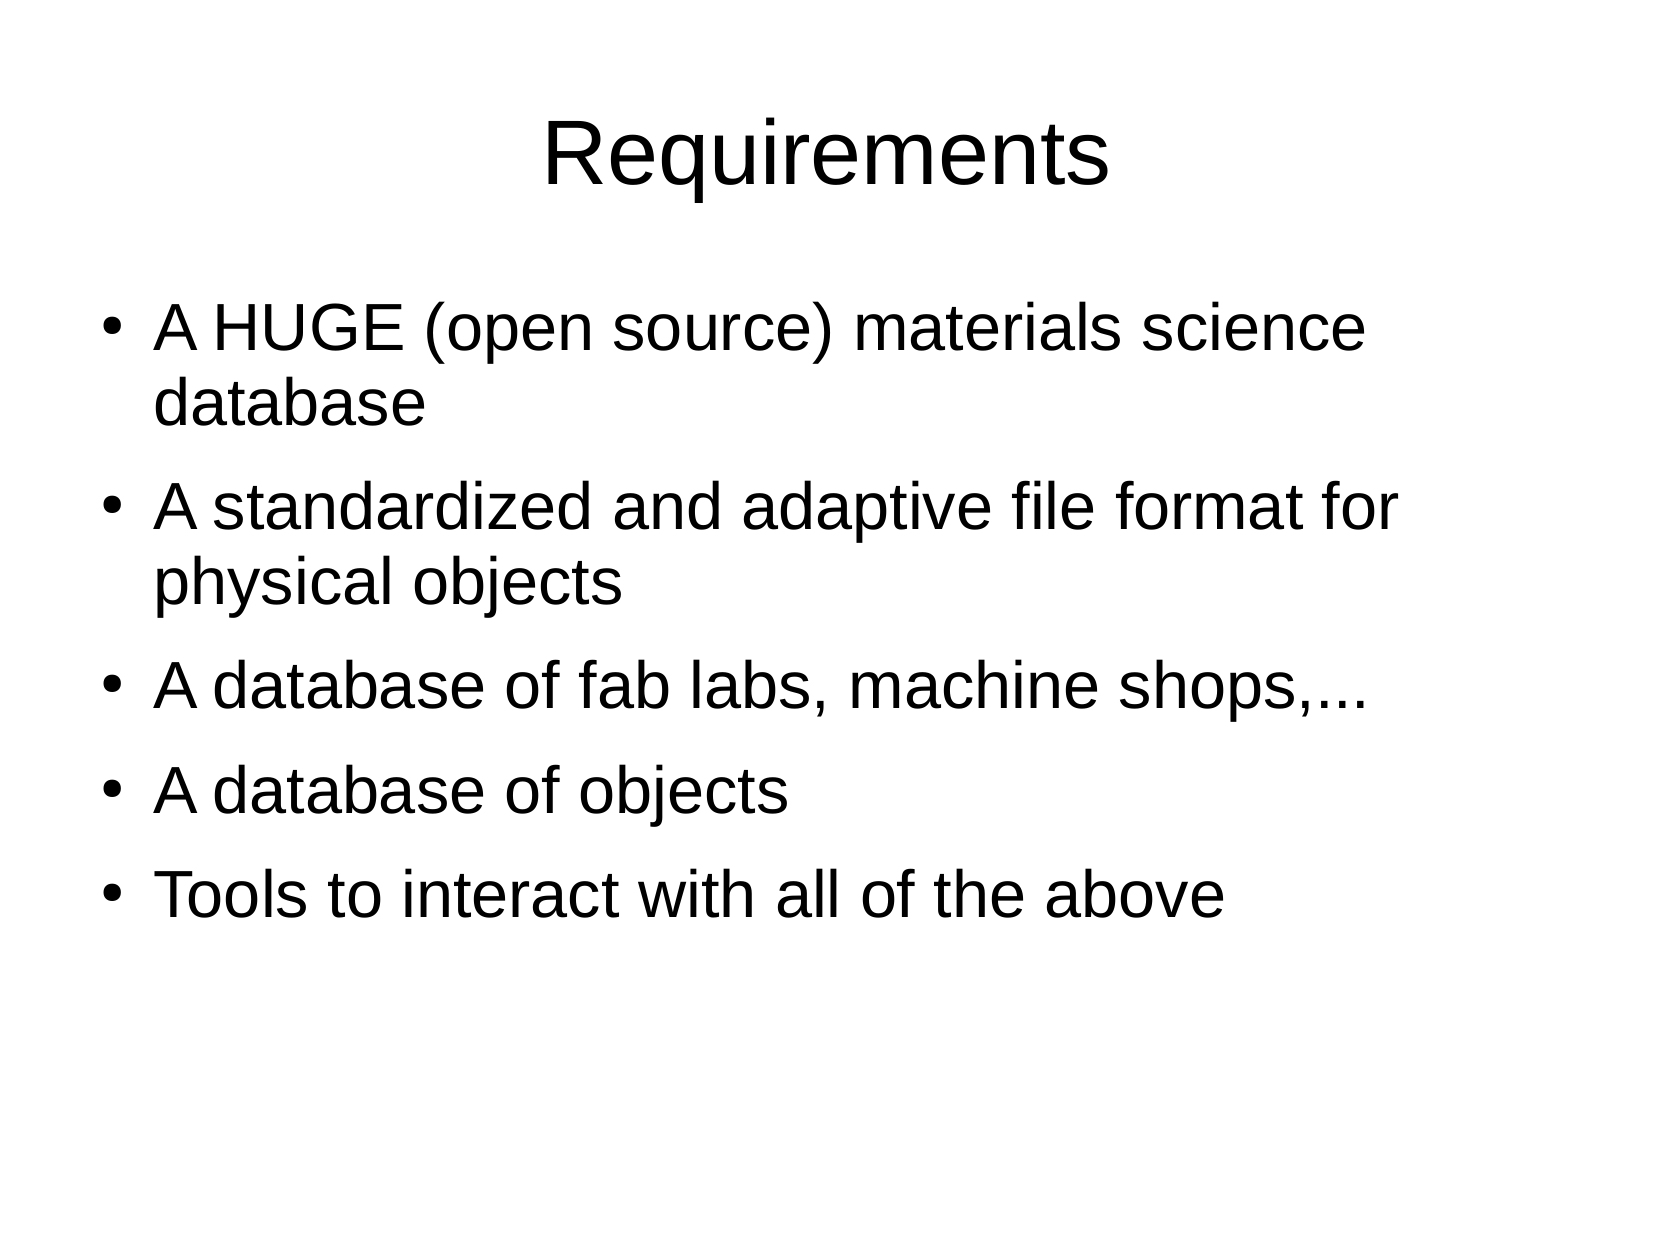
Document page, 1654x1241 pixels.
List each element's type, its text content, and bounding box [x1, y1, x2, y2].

title Requirements [82, 56, 1571, 250]
list A HUGE (open source) materials science database A standardized and adaptive file format for physical objects A database of fab labs, machine shops,... A database of objects Tools to interact with all of the above [82, 290, 1571, 1109]
